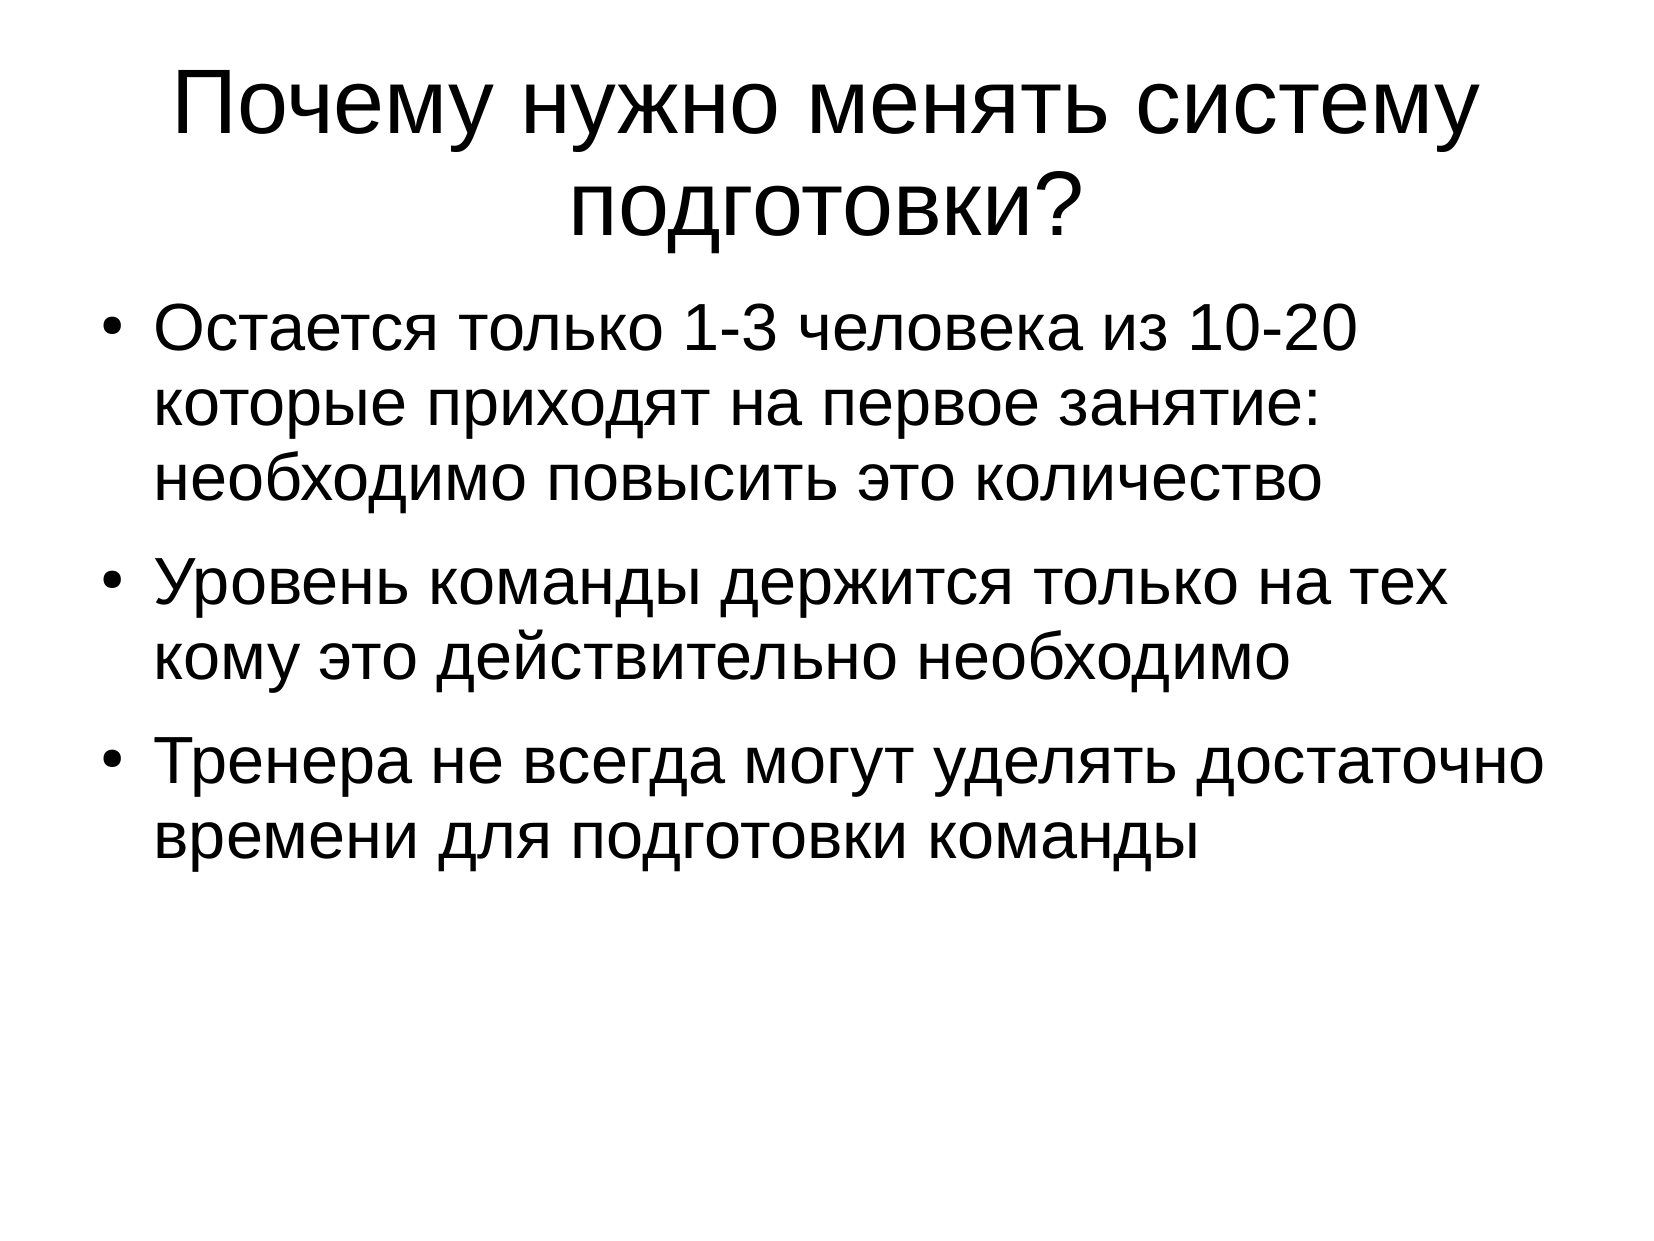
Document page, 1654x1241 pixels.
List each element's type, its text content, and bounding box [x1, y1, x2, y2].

title Почему нужно менять систему подготовки? [82, 49, 1571, 257]
list Остается только 1-3 человека из 10-20 которые приходят на первое занятие: необходимо повысить это количество Уровень команды держится только на тех кому это действительно необходимо Тренера не всегда могут уделять достаточно времени для подготовки команды [82, 290, 1571, 1010]
